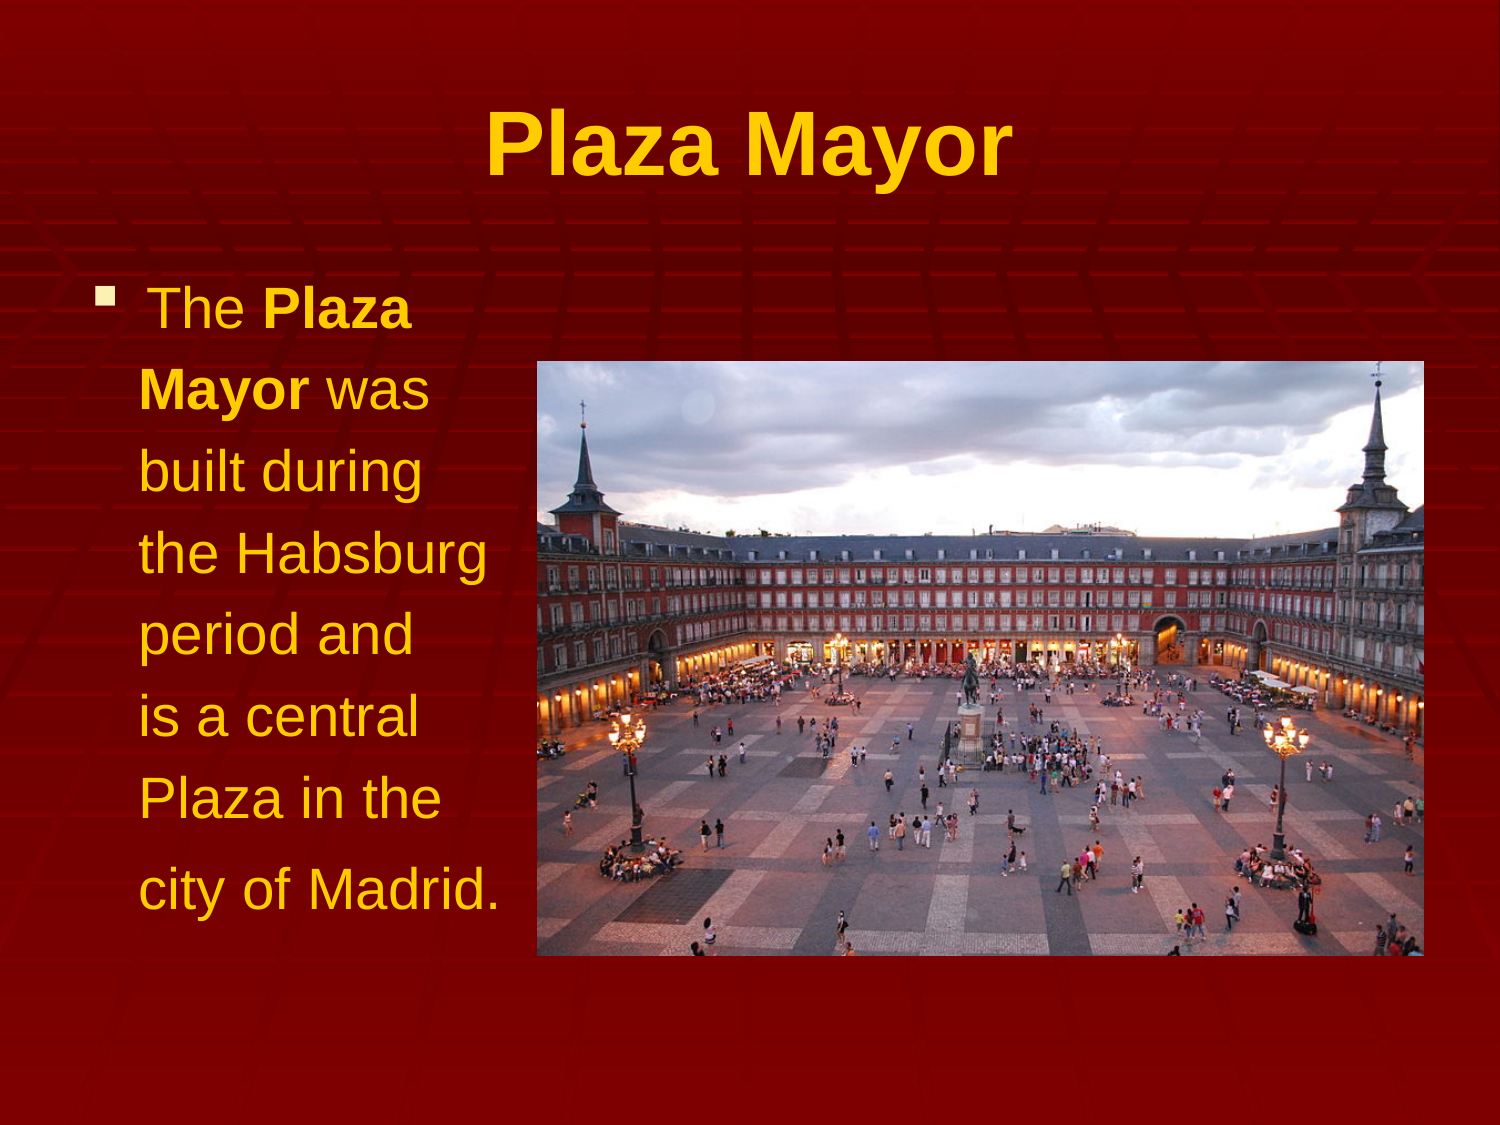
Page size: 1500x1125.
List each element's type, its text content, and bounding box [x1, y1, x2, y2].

picture [537, 361, 1424, 956]
list The Plaza Mayor was built during the Habsburg period and is a central Plaza in the city of Madrid. [74, 262, 1425, 1000]
title Plaza Mayor [74, 44, 1425, 233]
